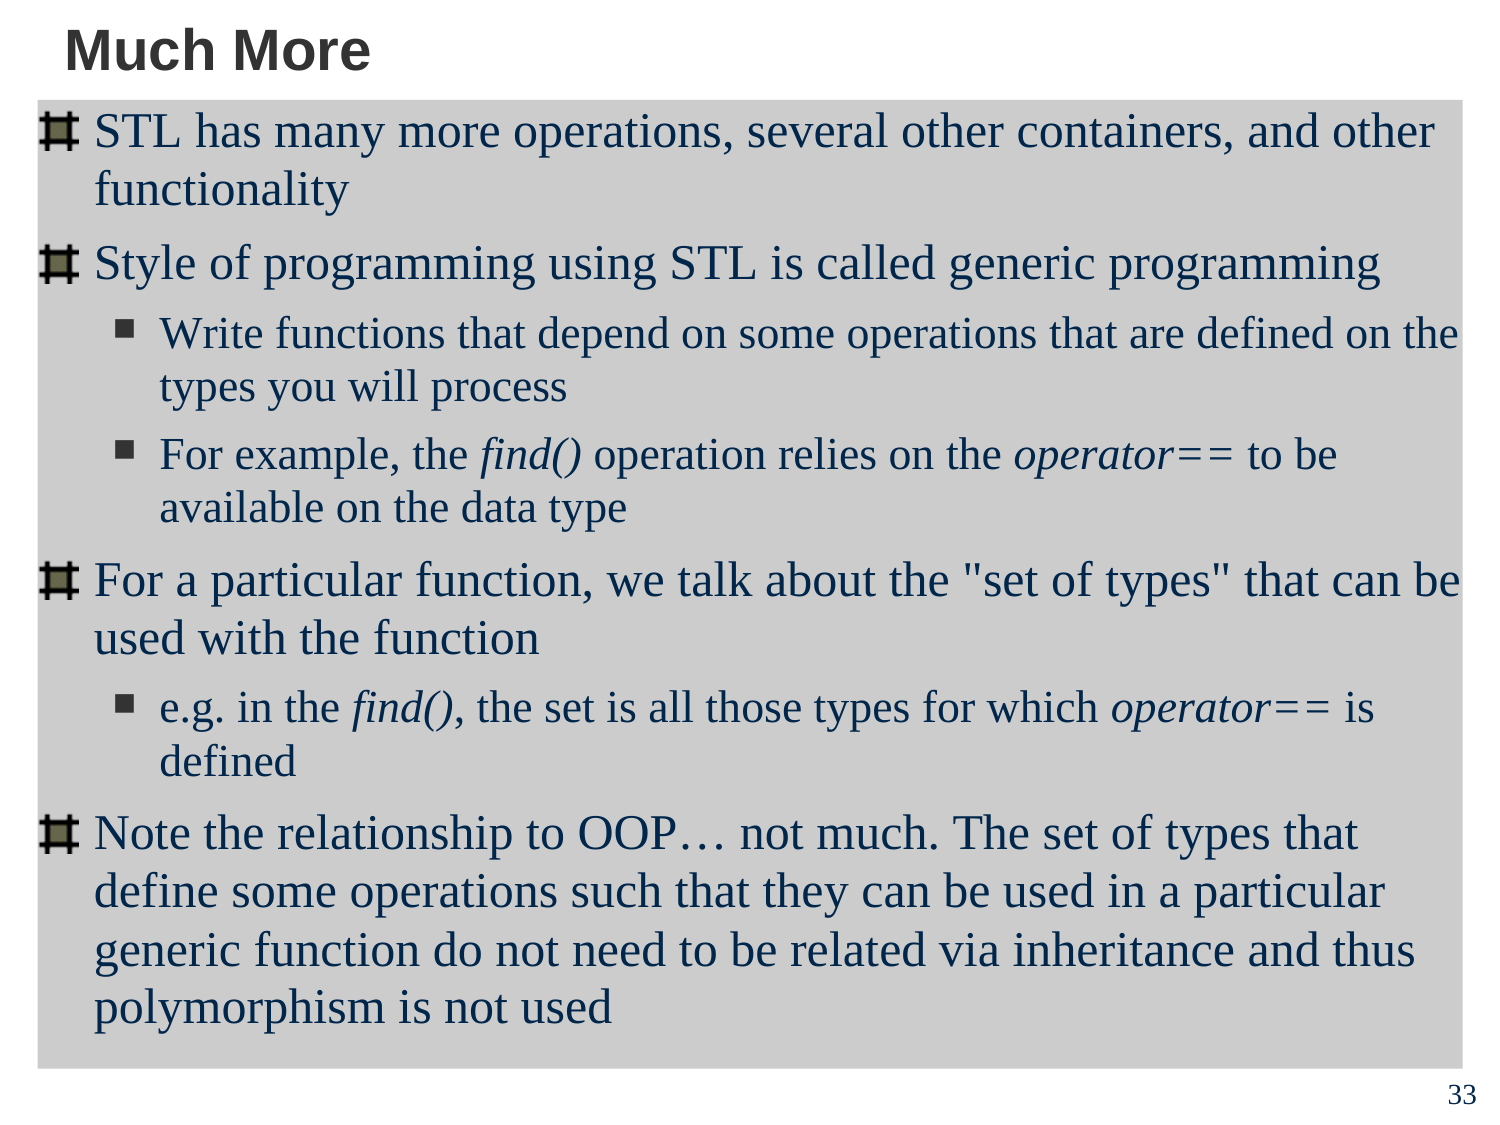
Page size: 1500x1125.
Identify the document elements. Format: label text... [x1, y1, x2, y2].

title Much More [50, 0, 1450, 91]
list STL has many more operations, several other containers, and other functionality Style of programming using STL is called generic programming Write functions that depend on some operations that are defined on the types you will process For example, the find() operation relies on the operator== to be available on the data type For a particular function, we talk about the "set of types" that can be used with the function e.g. in the find(), the set is all those types for which operator== is defined Note the relationship to OOP… not much. The set of types that define some operations such that they can be used in a particular generic function do not need to be related via inheritance and thus polymorphism is not used [37, 99, 1463, 1069]
